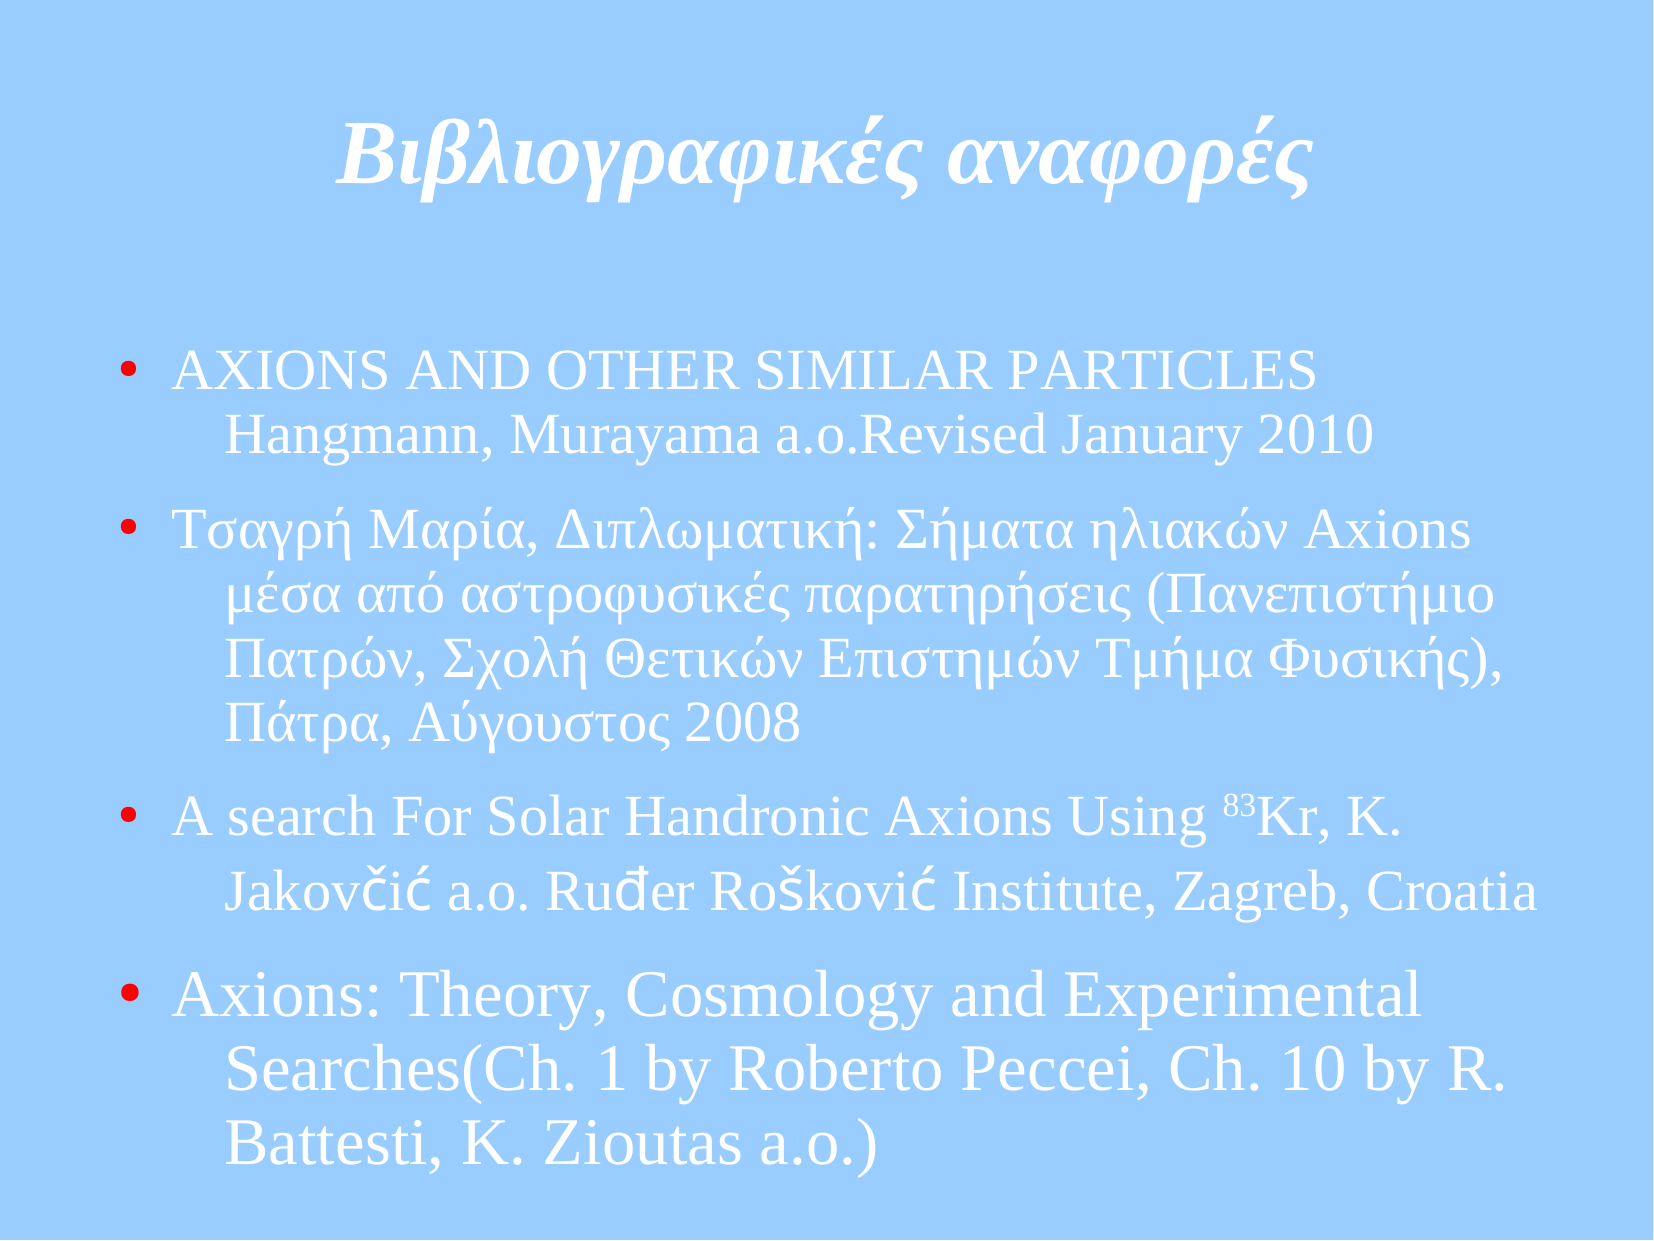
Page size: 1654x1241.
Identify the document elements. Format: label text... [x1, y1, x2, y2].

list AXIONS AND OTHER SIMILAR PARTICLES Hangmann, Murayama a.o.Revised January 2010 Τσαγρή Μαρία, Διπλωματική: Σήματα ηλιακών Axions μέσα από αστροφυσικές παρατηρήσεις (Πανεπιστήμιο Πατρών, Σχολή Θετικών Επιστημών Τμήμα Φυσικής), Πάτρα, Αύγουστος 2008 A search For Solar Handronic Axions Using 83Kr, K. Jakovčić a.o. Ruđer Rošković Institute, Zagreb, Croatia Axions: Theory, Cosmology and Experimental Searches(Ch. 1 by Roberto Peccei, Ch. 10 by R. Battesti, K. Zioutas a.o.) [82, 337, 1571, 1187]
title Βιβλιογραφικές αναφορές [82, 56, 1571, 250]
